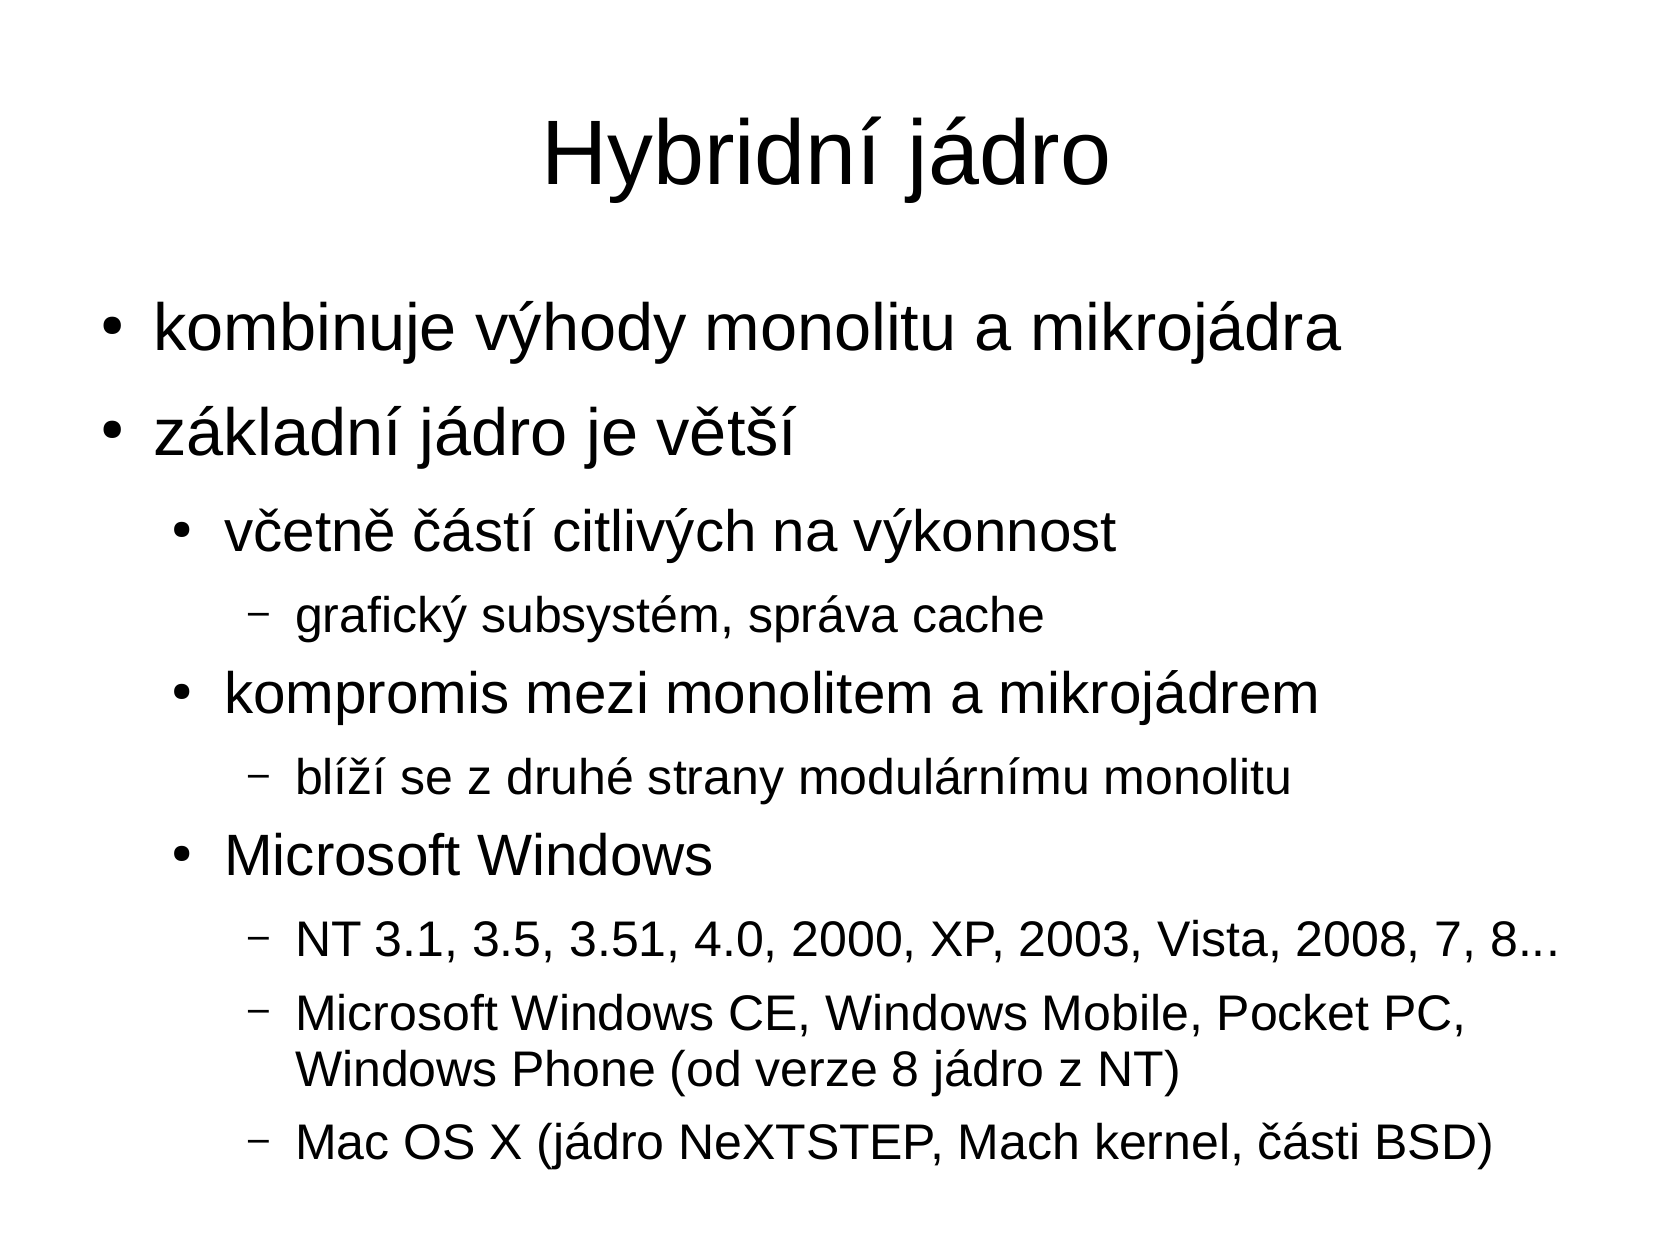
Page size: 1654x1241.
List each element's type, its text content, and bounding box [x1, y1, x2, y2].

list kombinuje výhody monolitu a mikrojádra základní jádro je větší včetně částí citlivých na výkonnost grafický subsystém, správa cache kompromis mezi monolitem a mikrojádrem blíží se z druhé strany modulárnímu monolitu Microsoft Windows NT 3.1, 3.5, 3.51, 4.0, 2000, XP, 2003, Vista, 2008, 7, 8... Microsoft Windows CE, Windows Mobile, Pocket PC, Windows Phone (od verze 8 jádro z NT) Mac OS X (jádro NeXTSTEP, Mach kernel, části BSD) [82, 290, 1625, 1171]
title Hybridní jádro [82, 49, 1571, 257]
